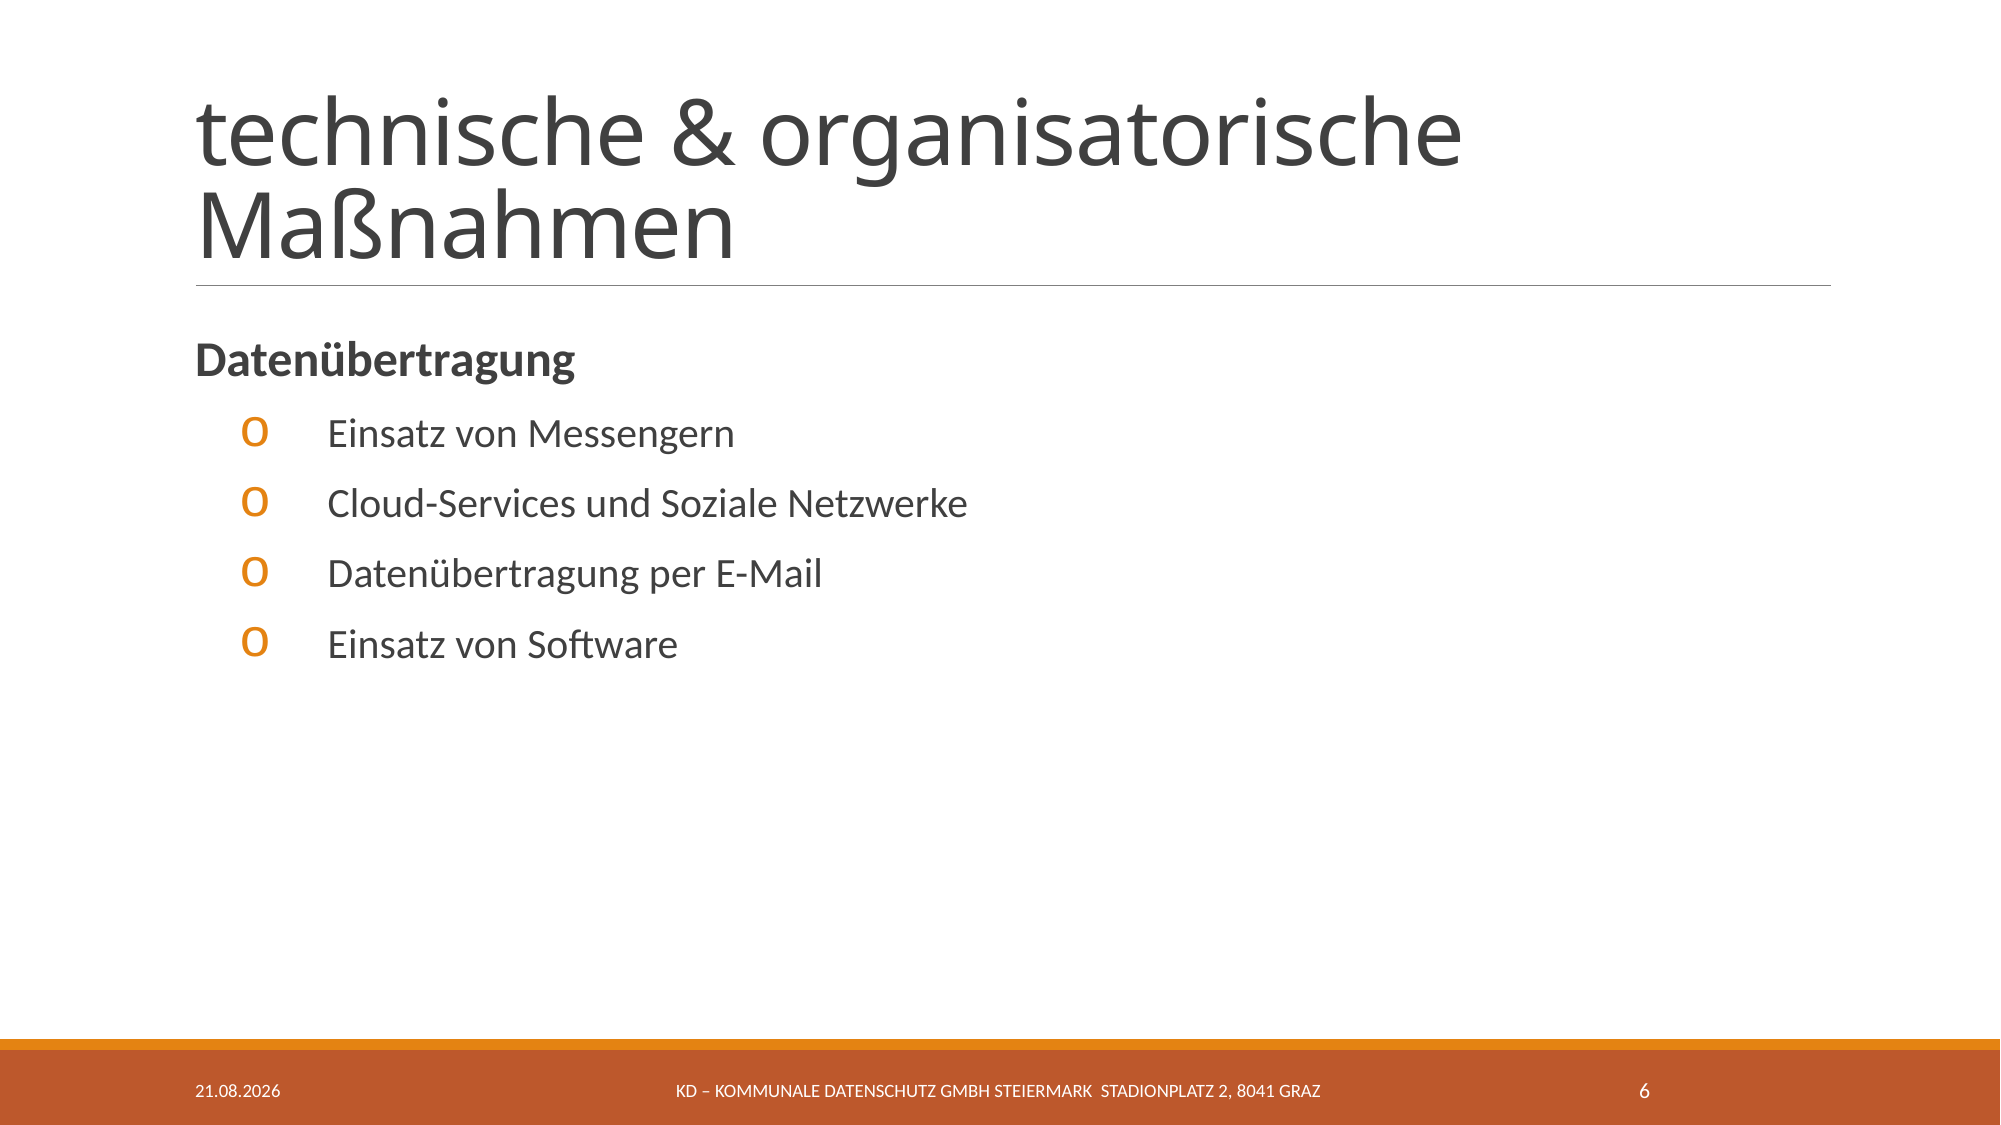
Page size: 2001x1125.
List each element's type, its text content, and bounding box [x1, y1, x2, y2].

text_box KD – Kommunale Datenschutz GmbH Steiermark Stadionplatz 2, 8041 Graz [604, 1059, 1396, 1120]
text_box [1624, 1059, 1840, 1120]
text_box 15.06.2018 [180, 1059, 586, 1120]
title technische & organisatorische Maßnahmen [180, 47, 1831, 286]
list Datenübertragung Einsatz von Messengern Cloud-Services und Soziale Netzwerke Datenübertragung per E-Mail Einsatz von Software [180, 313, 1831, 974]
